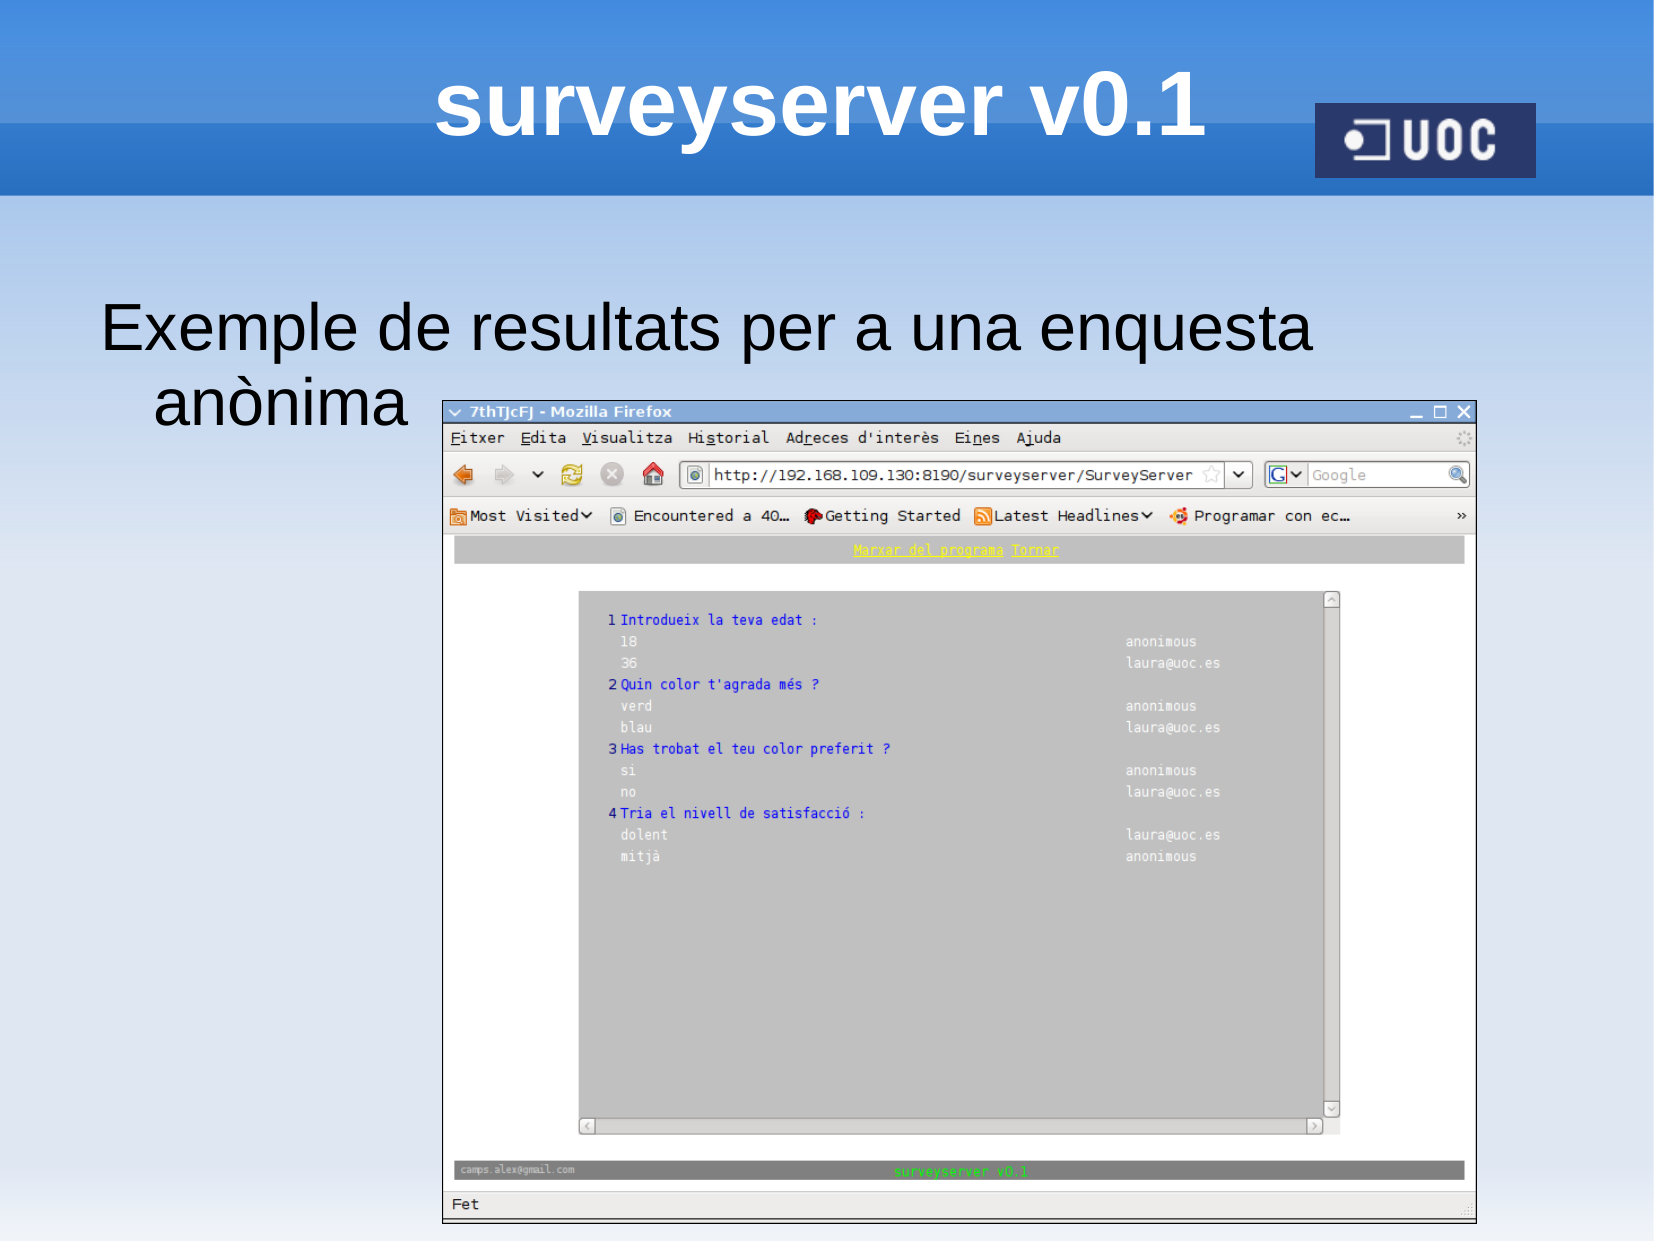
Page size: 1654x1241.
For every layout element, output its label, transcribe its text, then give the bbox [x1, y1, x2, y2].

list Exemple de resultats per a una enquesta anònima [82, 290, 1571, 1094]
title surveyserver v0.1 [76, 7, 1565, 200]
picture [0, 0, 1654, 1241]
